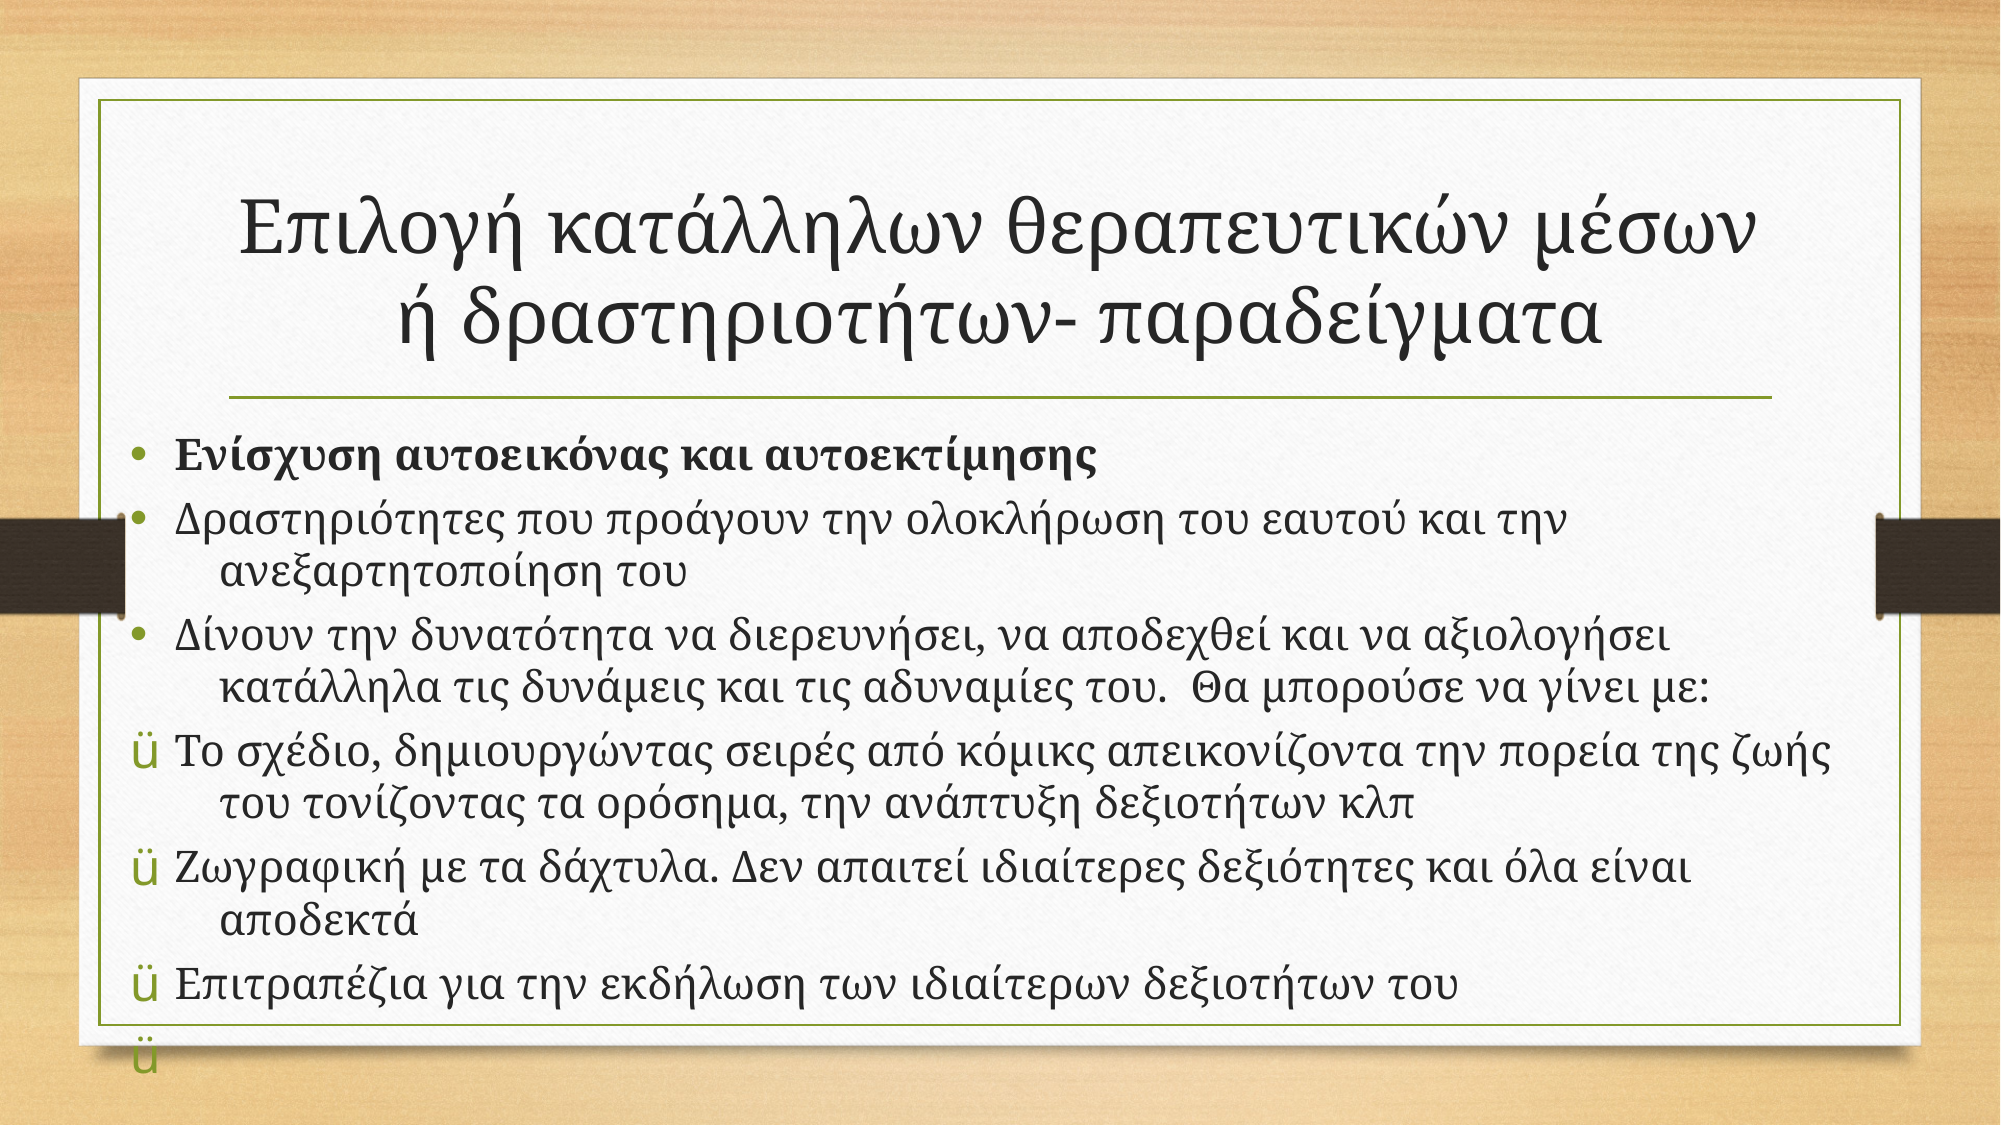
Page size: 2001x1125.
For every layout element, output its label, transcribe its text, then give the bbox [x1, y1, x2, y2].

list Ενίσχυση αυτοεικόνας και αυτοεκτίμησης Δραστηριότητες που προάγουν την ολοκλήρωση του εαυτού και την ανεξαρτητοποίηση του Δίνουν την δυνατότητα να διερευνήσει, να αποδεχθεί και να αξιολογήσει κατάλληλα τις δυνάμεις και τις αδυναμίες του. Θα μπορούσε να γίνει με: Το σχέδιο, δημιουργώντας σειρές από κόμικς απεικονίζοντα την πορεία της ζωής του τονίζοντας τα ορόσημα, την ανάπτυξη δεξιοτήτων κλπ Ζωγραφική με τα δάχτυλα. Δεν απαιτεί ιδιαίτερες δεξιότητες και όλα είναι αποδεκτά Επιτραπέζια για την εκδήλωση των ιδιαίτερων δεξιοτήτων του [114, 419, 1889, 1017]
title Επιλογή κατάλληλων θεραπευτικών μέσων ή δραστηριοτήτων- παραδείγματα [212, 161, 1788, 376]
